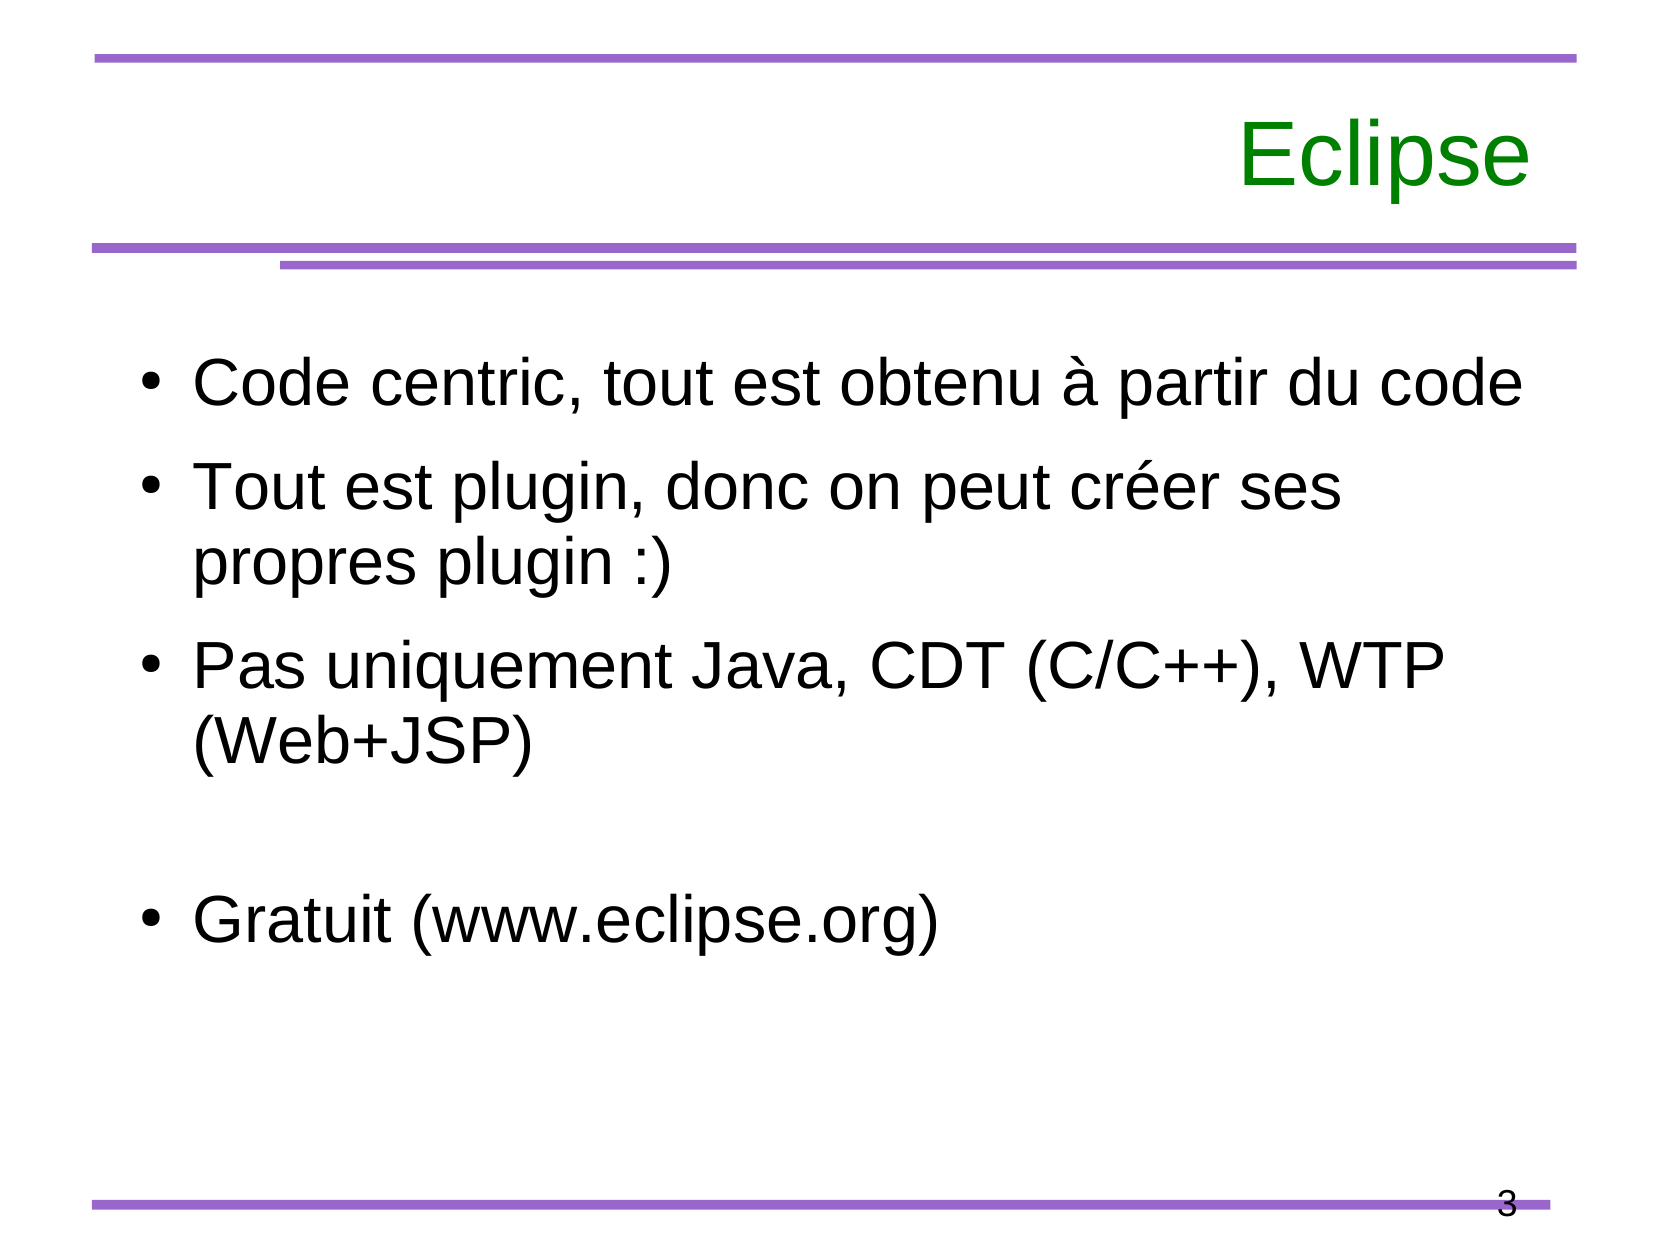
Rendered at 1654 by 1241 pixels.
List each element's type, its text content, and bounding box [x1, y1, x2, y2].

list Code centric, tout est obtenu à partir du code Tout est plugin, donc on peut créer ses propres plugin :) Pas uniquement Java, CDT (C/C++), WTP (Web+JSP) Gratuit (www.eclipse.org) [121, 344, 1534, 975]
title Eclipse [121, 49, 1534, 257]
